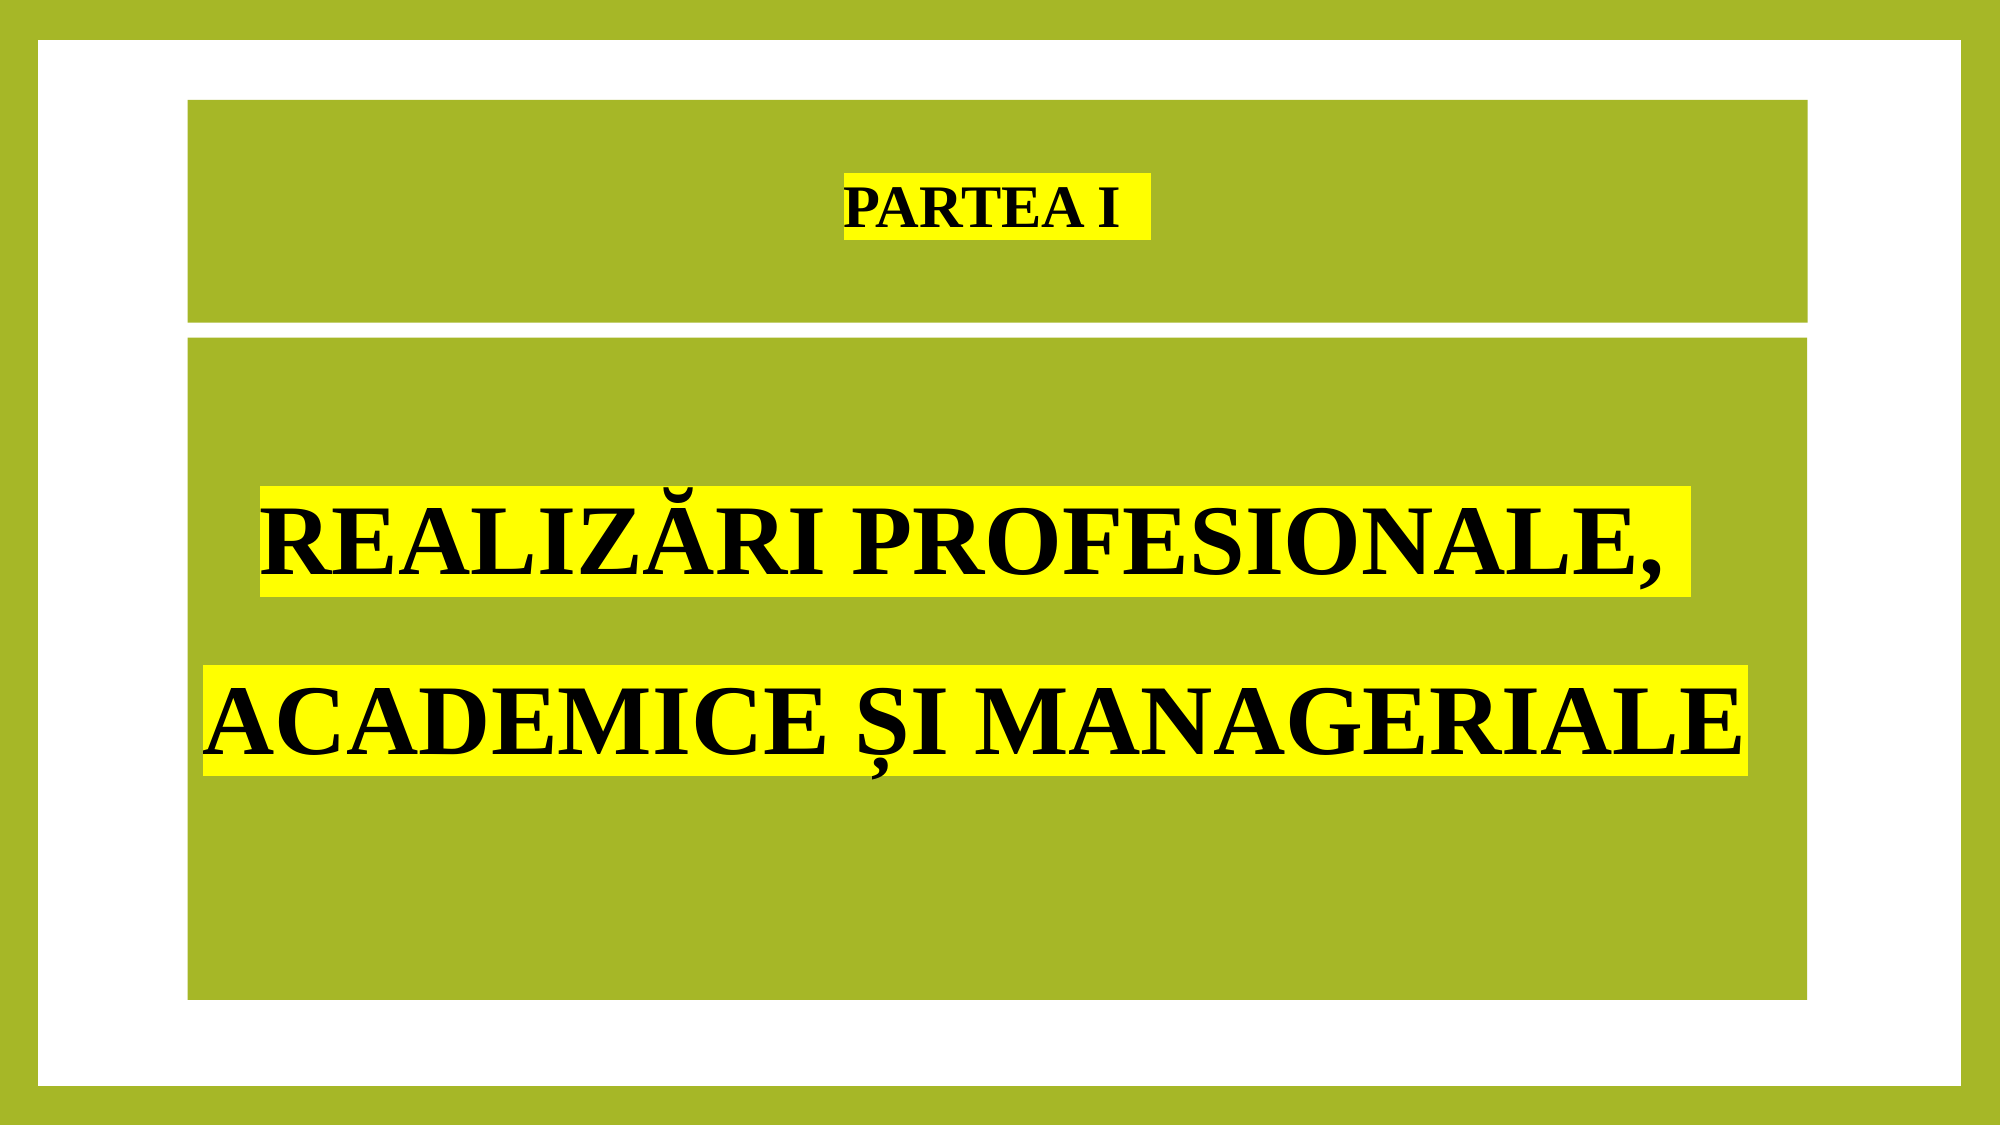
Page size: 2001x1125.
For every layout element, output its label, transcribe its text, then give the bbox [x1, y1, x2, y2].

title PARTEA I [187, 99, 1808, 323]
list REALIZĂRI PROFESIONALE, ACADEMICE ȘI MANAGERIALE [187, 337, 1808, 1000]
